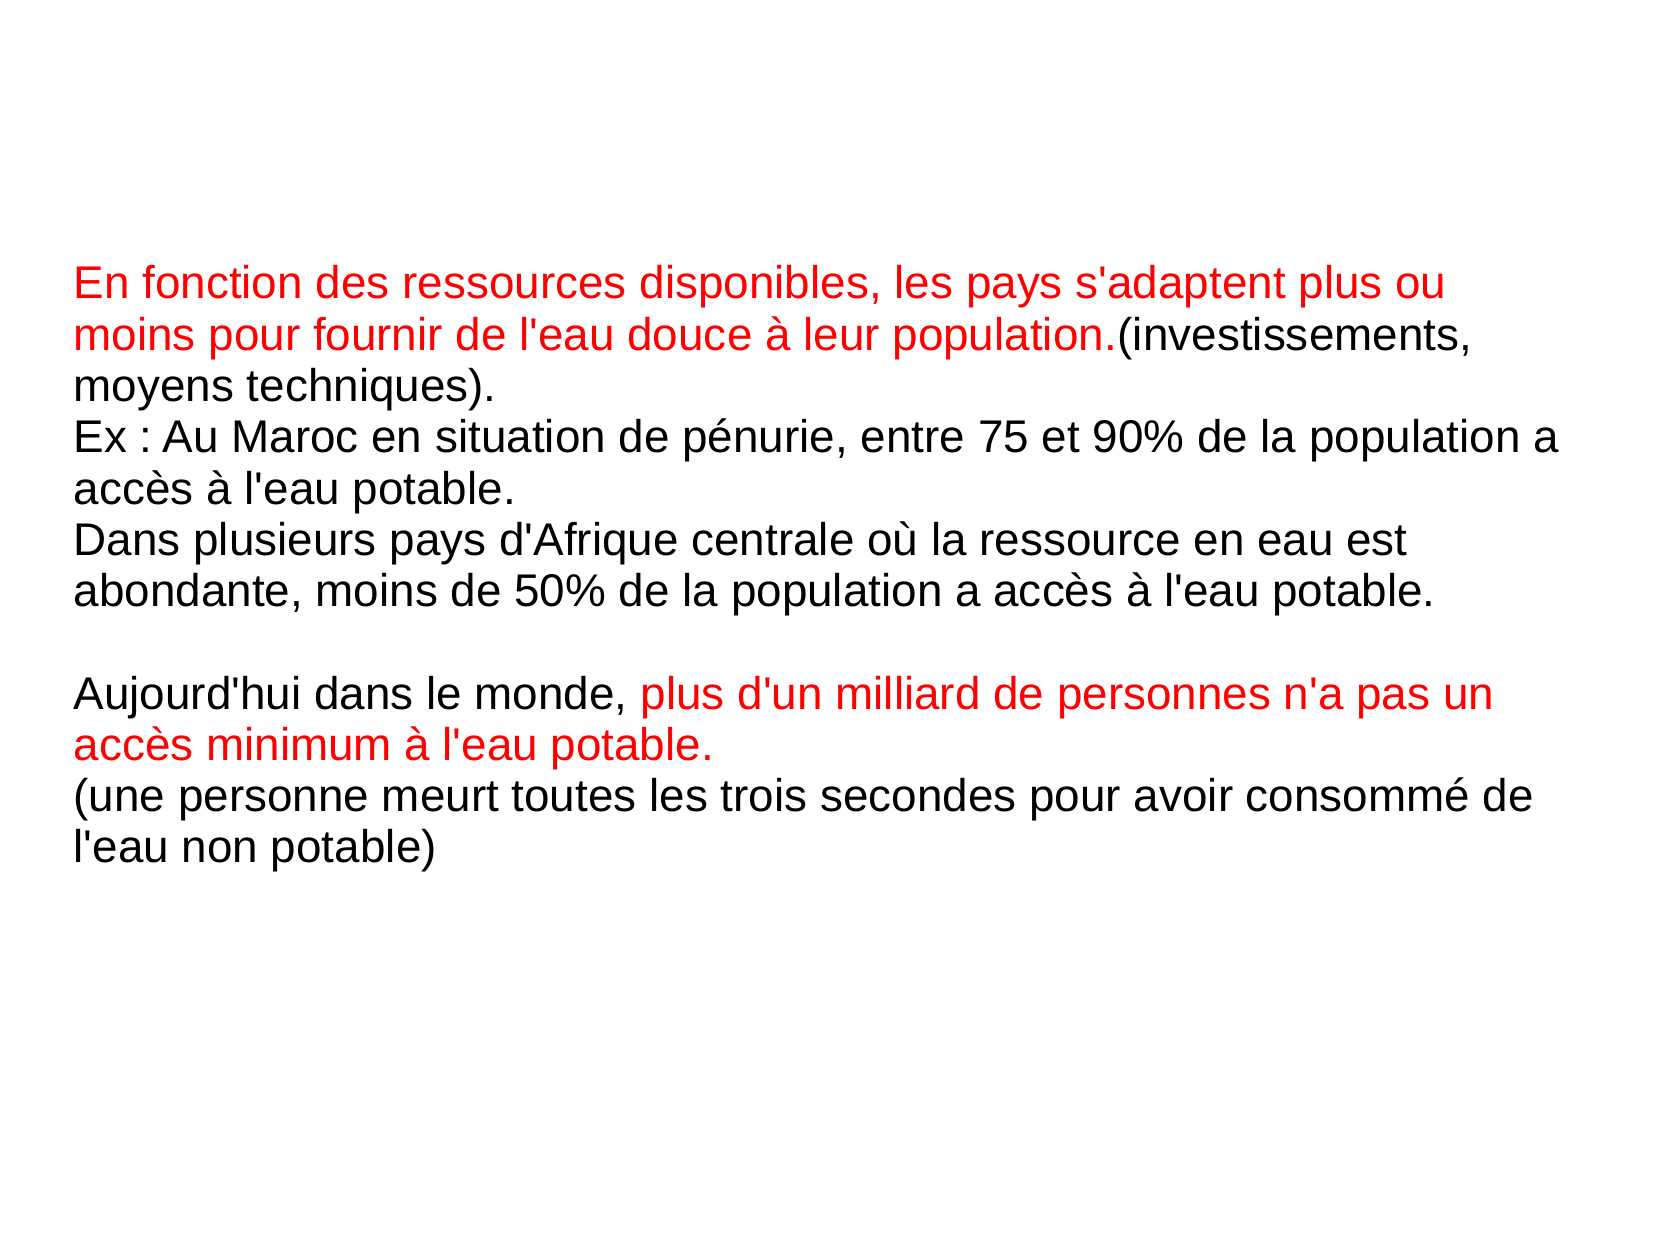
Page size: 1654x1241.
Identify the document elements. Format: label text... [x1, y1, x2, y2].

text_box En fonction des ressources disponibles, les pays s'adaptent plus ou moins pour fournir de l'eau douce à leur population.(investissements, moyens techniques). Ex : Au Maroc en situation de pénurie, entre 75 et 90% de la population a accès à l'eau potable. Dans plusieurs pays d'Afrique centrale où la ressource en eau est abondante, moins de 50% de la population a accès à l'eau potable. Aujourd'hui dans le monde, plus d'un milliard de personnes n'a pas un accès minimum à l'eau potable. (une personne meurt toutes les trois secondes pour avoir consommé de l'eau non potable) [59, 147, 1595, 980]
